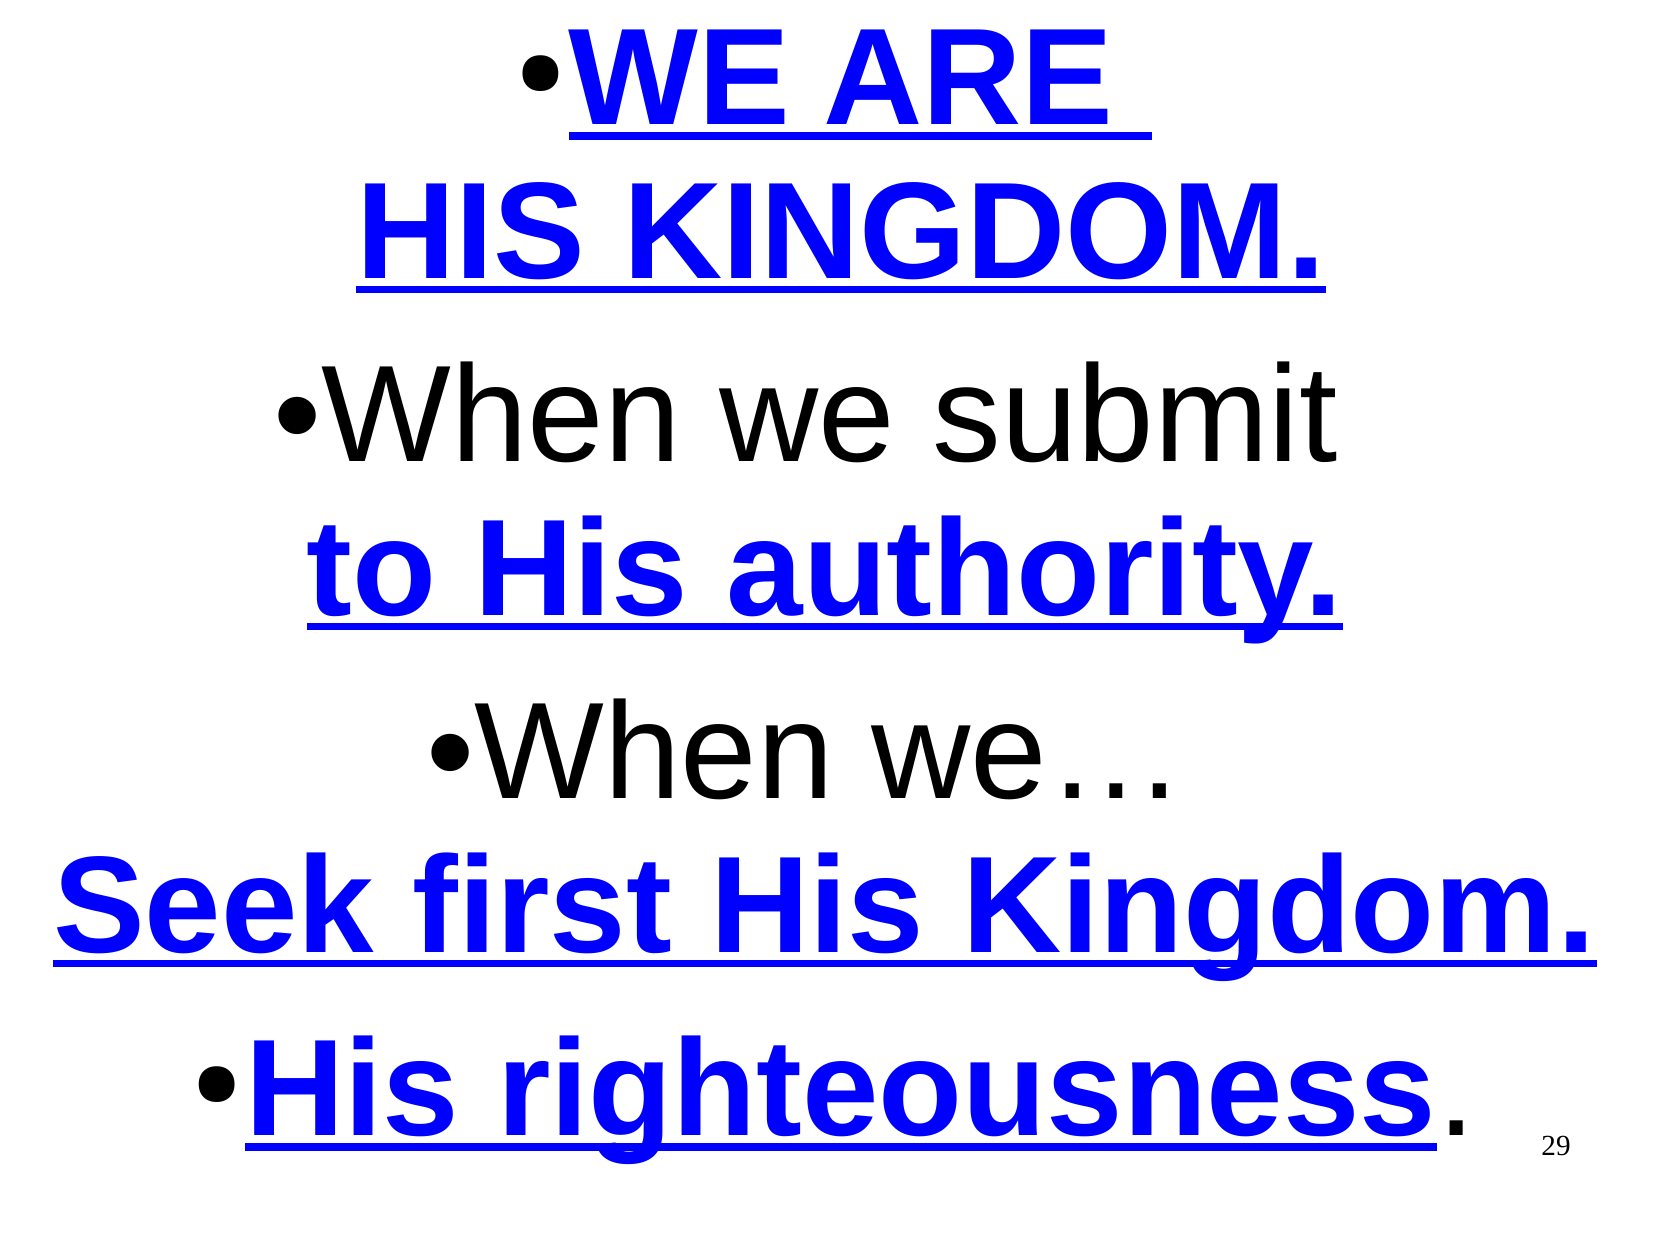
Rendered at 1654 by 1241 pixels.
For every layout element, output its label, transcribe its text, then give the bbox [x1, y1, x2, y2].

list WE ARE HIS KINGDOM. •When we submit to His authority. •When we… Seek first His Kingdom. His righteousness. [0, 0, 1651, 1238]
